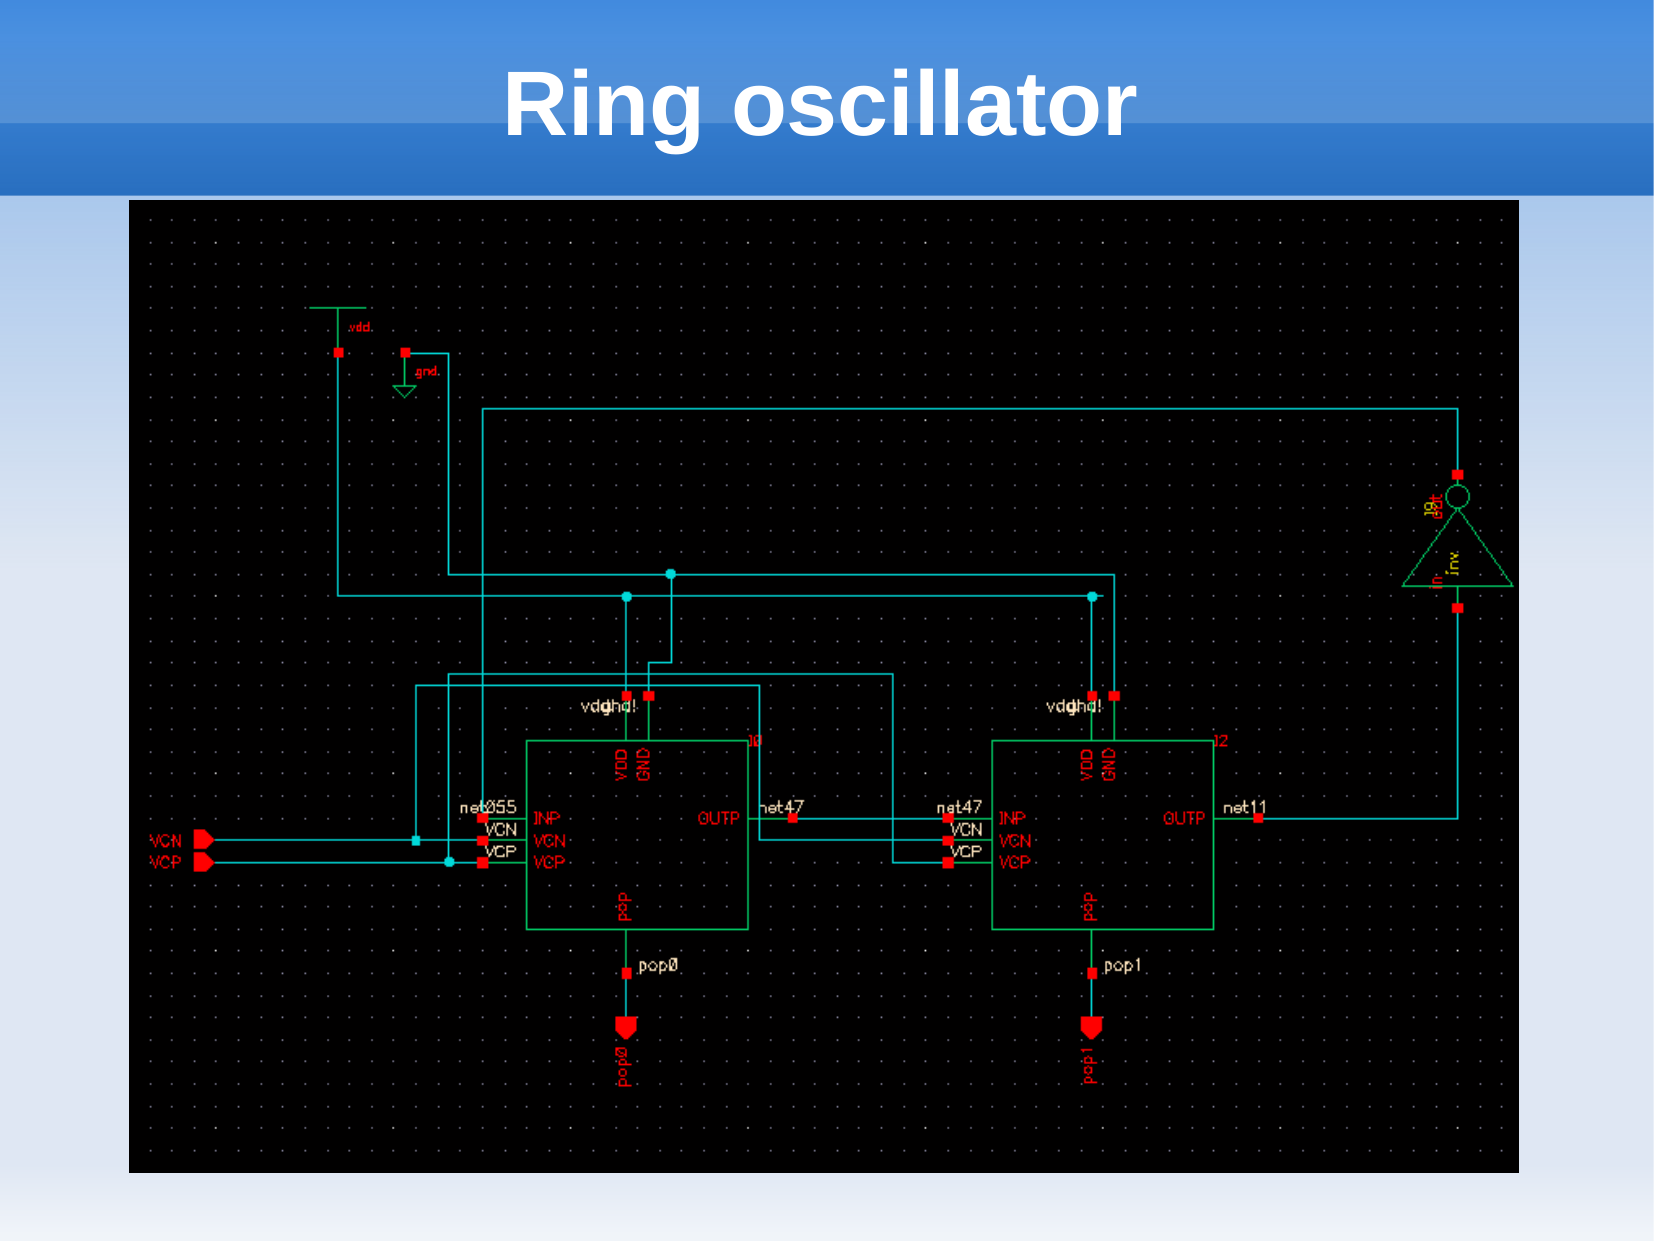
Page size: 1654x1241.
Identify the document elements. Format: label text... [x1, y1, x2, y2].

picture [0, 0, 1654, 1241]
title Ring oscillator [76, 0, 1565, 208]
